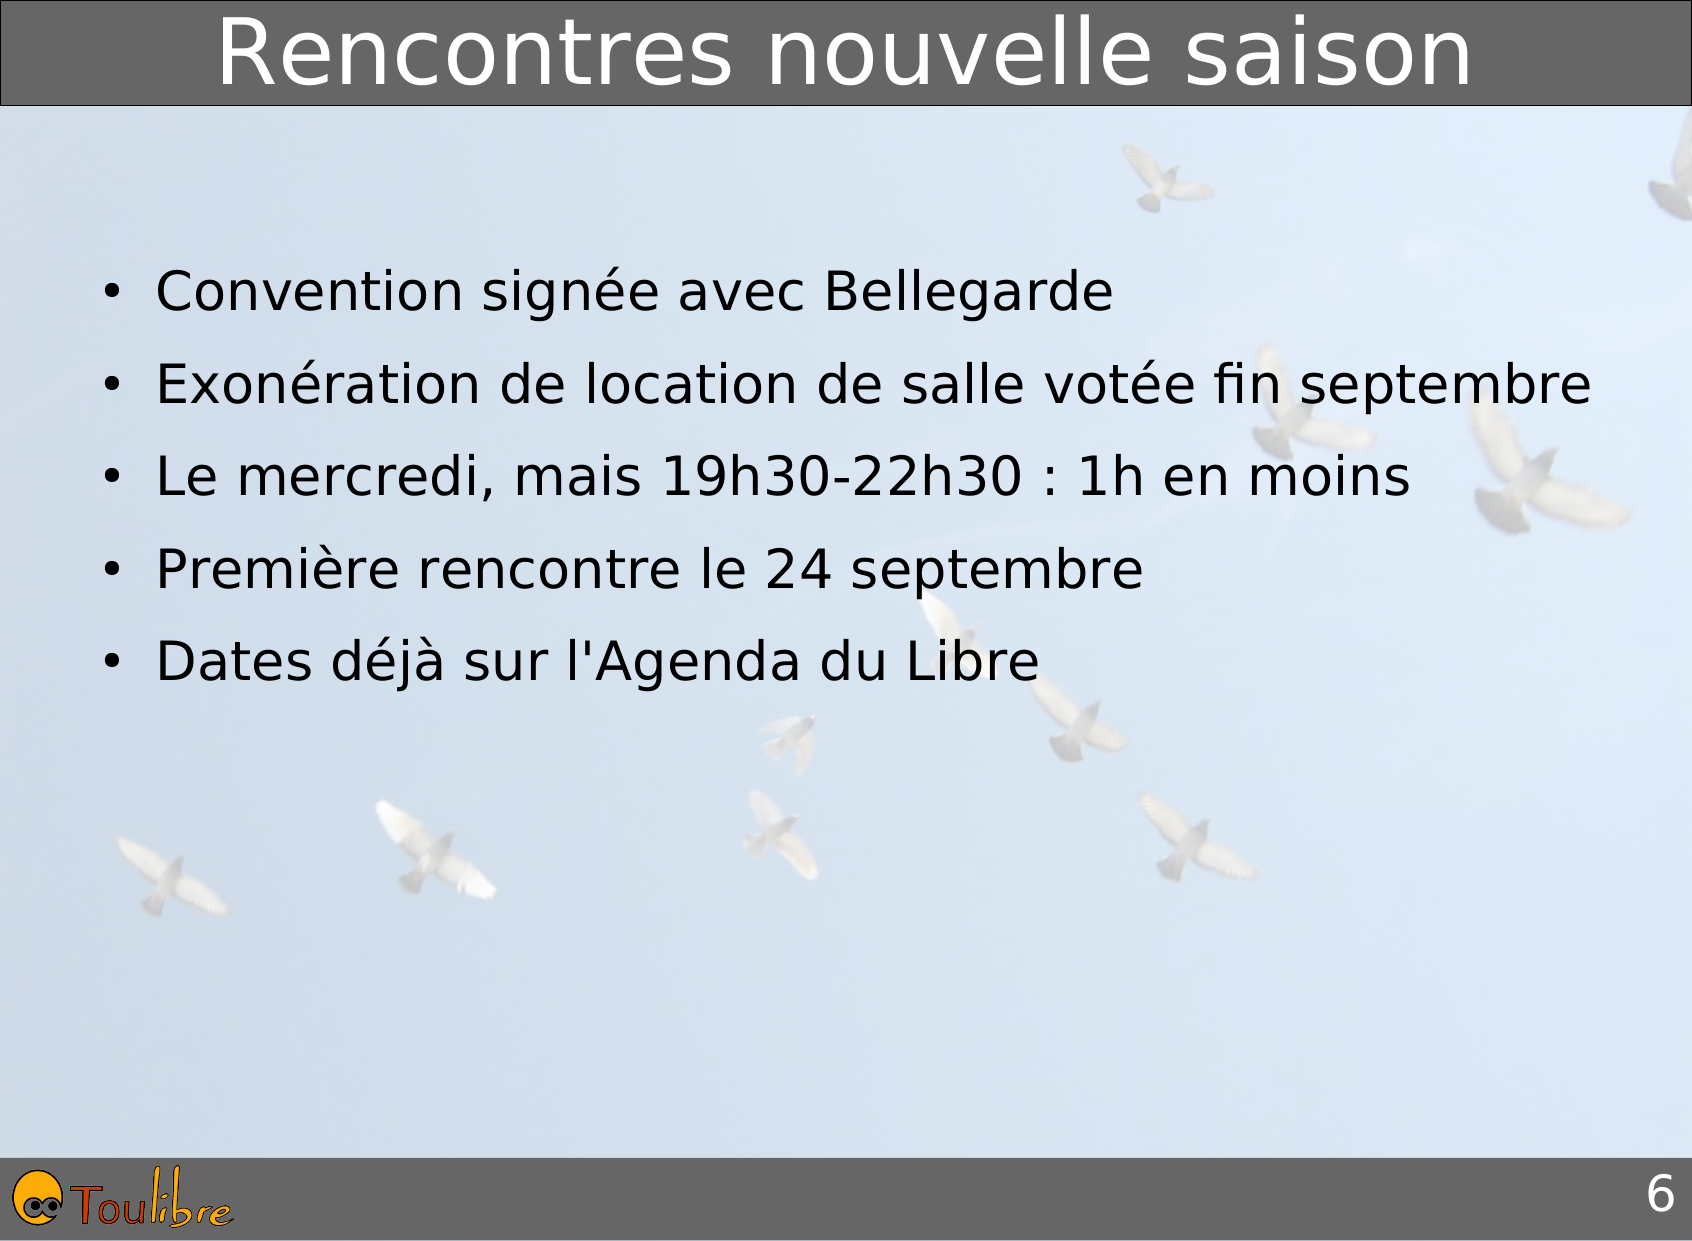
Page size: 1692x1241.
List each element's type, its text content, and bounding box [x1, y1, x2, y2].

title Rencontres nouvelle saison [0, 0, 1692, 107]
list Convention signée avec Bellegarde Exonération de location de salle votée fin septembre Le mercredi, mais 19h30-22h30 : 1h en moins Première rencontre le 24 septembre Dates déjà sur l'Agenda du Libre [84, 260, 1608, 1109]
picture [12, 1165, 234, 1228]
